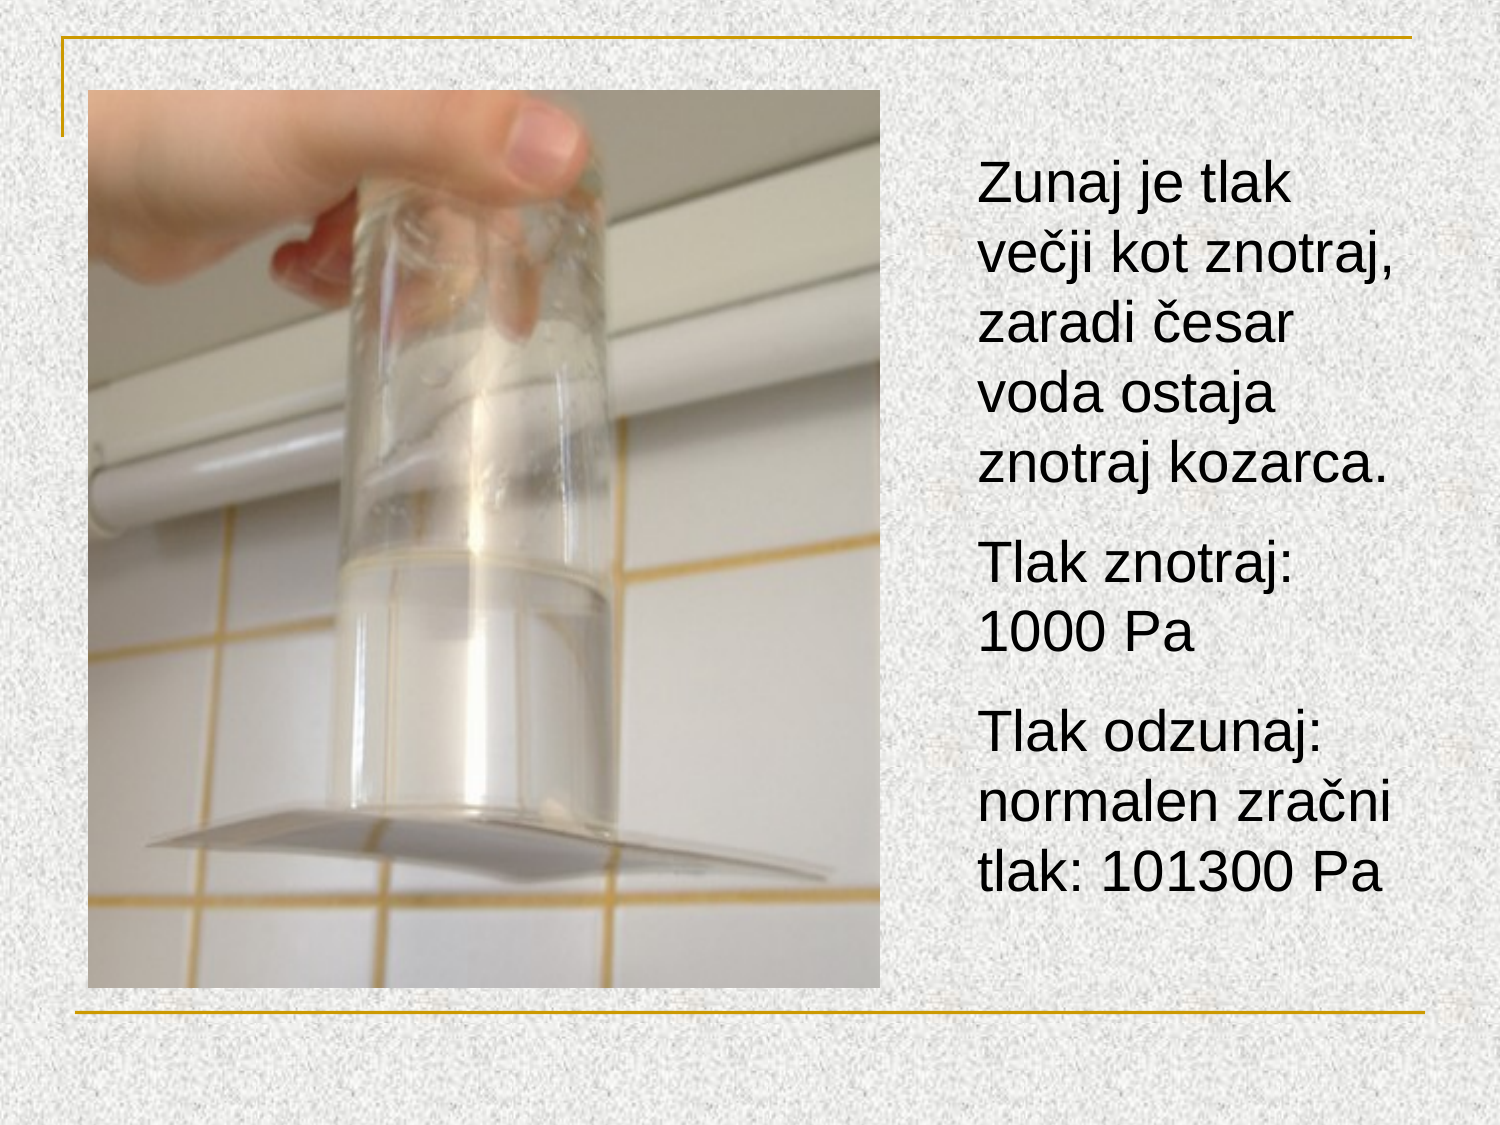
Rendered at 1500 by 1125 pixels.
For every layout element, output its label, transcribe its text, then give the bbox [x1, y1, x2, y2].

text_box Zunaj je tlak večji kot znotraj, zaradi česar voda ostaja znotraj kozarca. Tlak znotraj: 1000 Pa Tlak odzunaj: normalen zračni tlak: 101300 Pa [962, 137, 1424, 911]
picture [0, 0, 1500, 1125]
